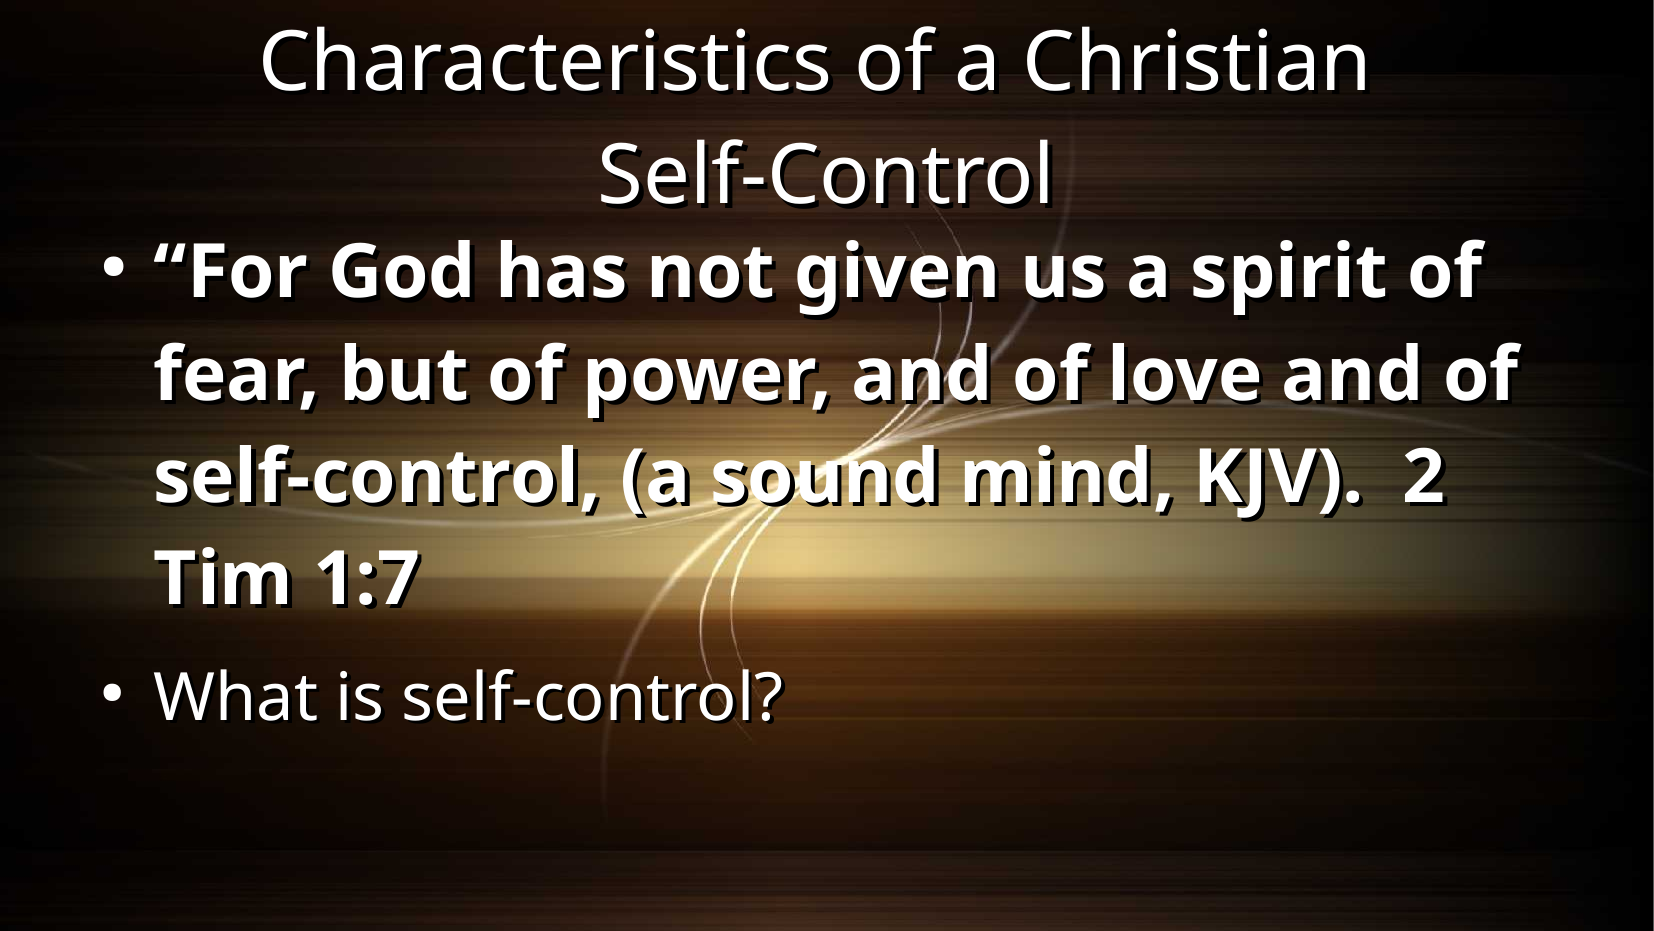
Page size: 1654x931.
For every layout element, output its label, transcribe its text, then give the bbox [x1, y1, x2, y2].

picture [0, 0, 1654, 931]
title Characteristics of a Christian Self-Control [82, 17, 1571, 212]
list “For God has not given us a spirit of fear, but of power, and of love and of self-control, (a sound mind, KJV). 2 Tim 1:7 What is self-control? [82, 217, 1571, 758]
